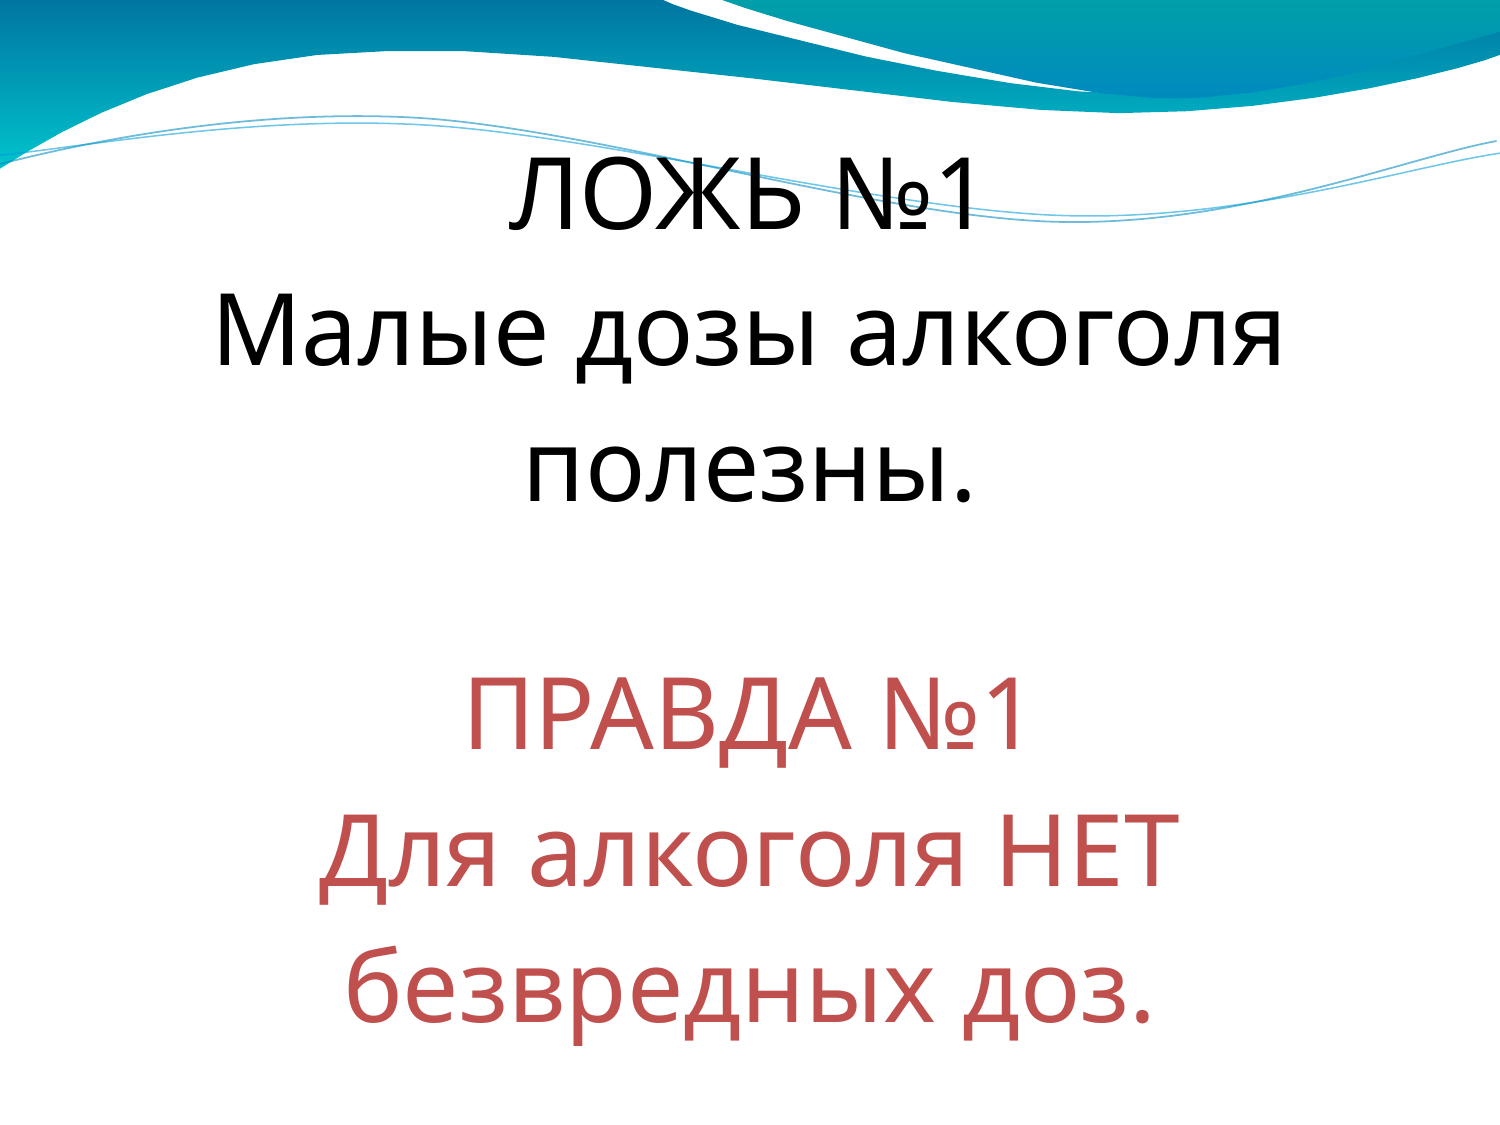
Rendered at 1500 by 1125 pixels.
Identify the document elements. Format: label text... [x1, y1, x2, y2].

text_box ЛОЖЬ №1 Малые дозы алкоголя полезны. ПРАВДА №1 Для алкоголя НЕТ безвредных доз. [58, 114, 1442, 1060]
